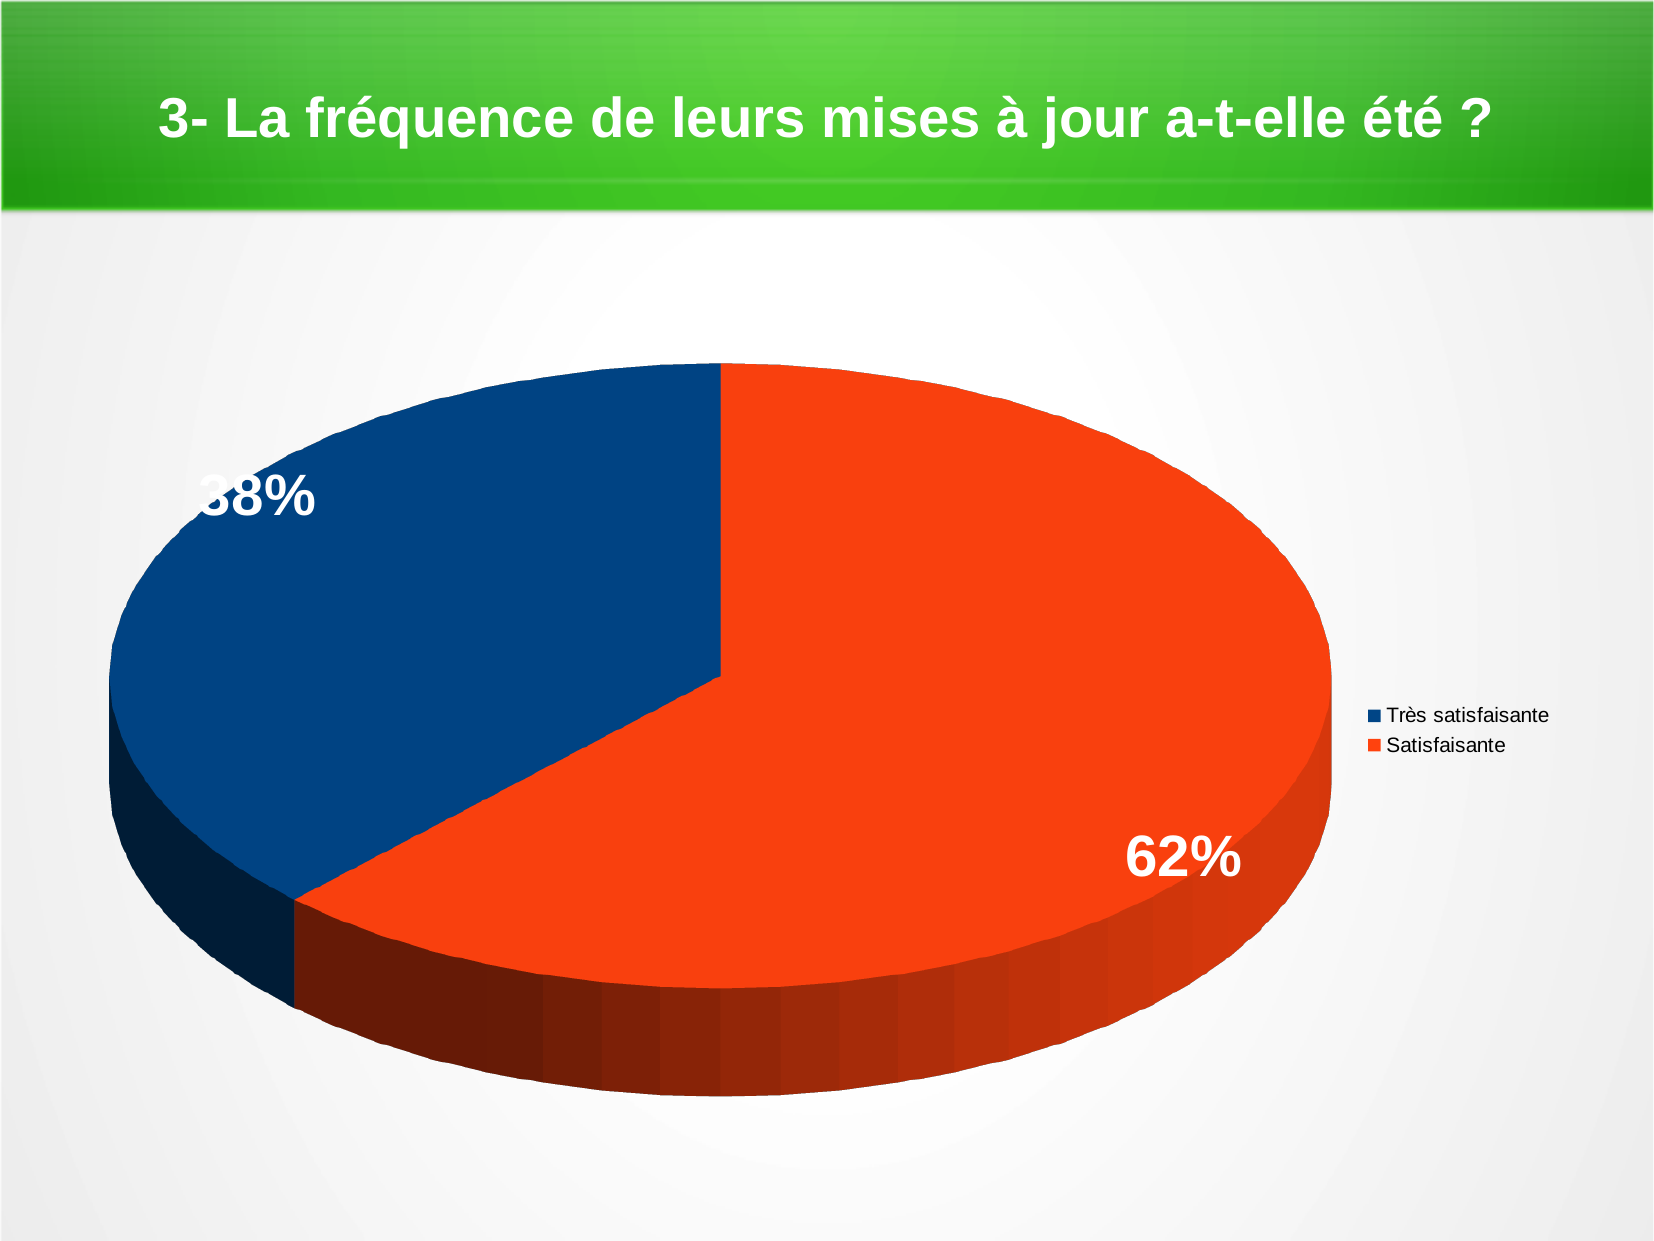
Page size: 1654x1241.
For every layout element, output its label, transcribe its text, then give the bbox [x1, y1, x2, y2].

chart [80, 289, 1569, 1172]
title 3- La fréquence de leurs mises à jour a-t-elle été ? [82, 47, 1571, 189]
picture [0, 0, 1654, 1241]
